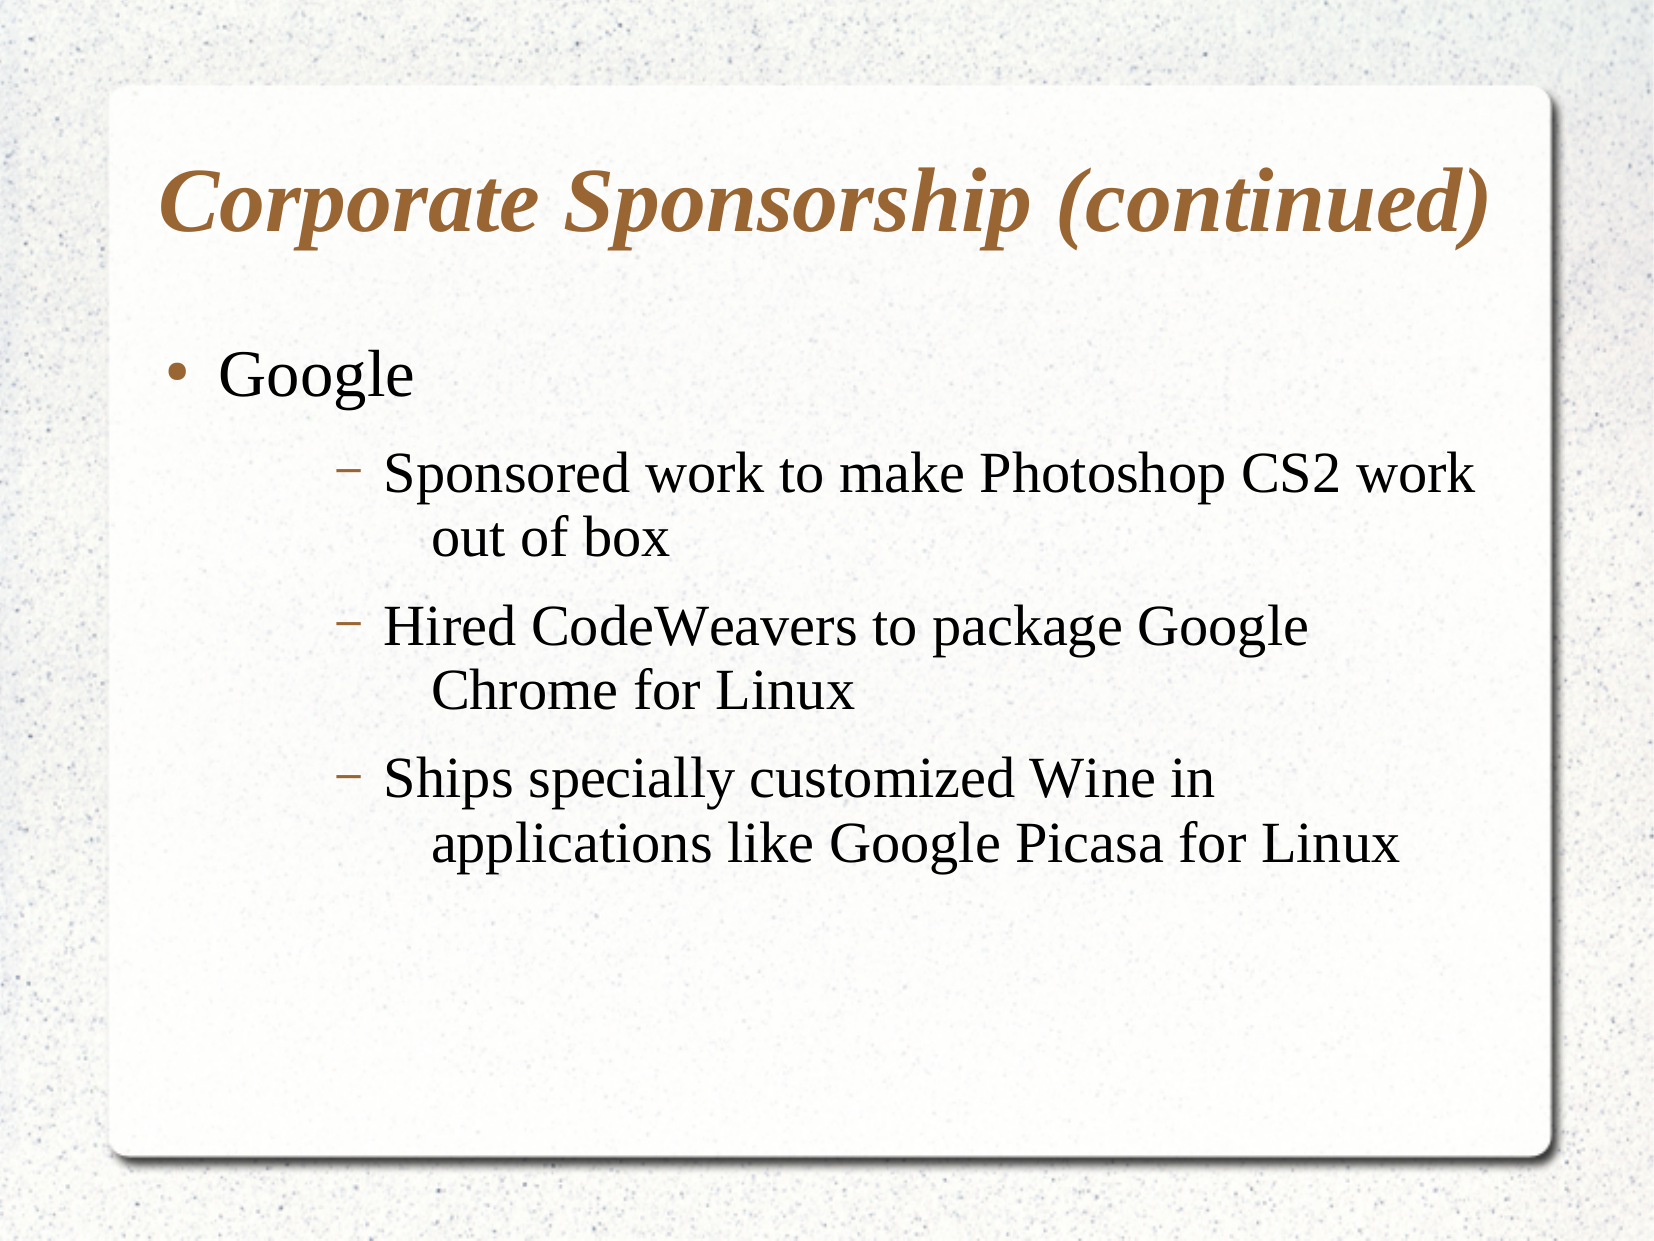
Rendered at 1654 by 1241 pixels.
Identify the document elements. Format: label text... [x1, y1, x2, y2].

picture [0, 0, 1654, 1241]
title Corporate Sponsorship (continued) [118, 104, 1536, 297]
list Google Sponsored work to make Photoshop CS2 work out of box Hired CodeWeavers to package Google Chrome for Linux Ships specially customized Wine in applications like Google Picasa for Linux [147, 336, 1506, 972]
